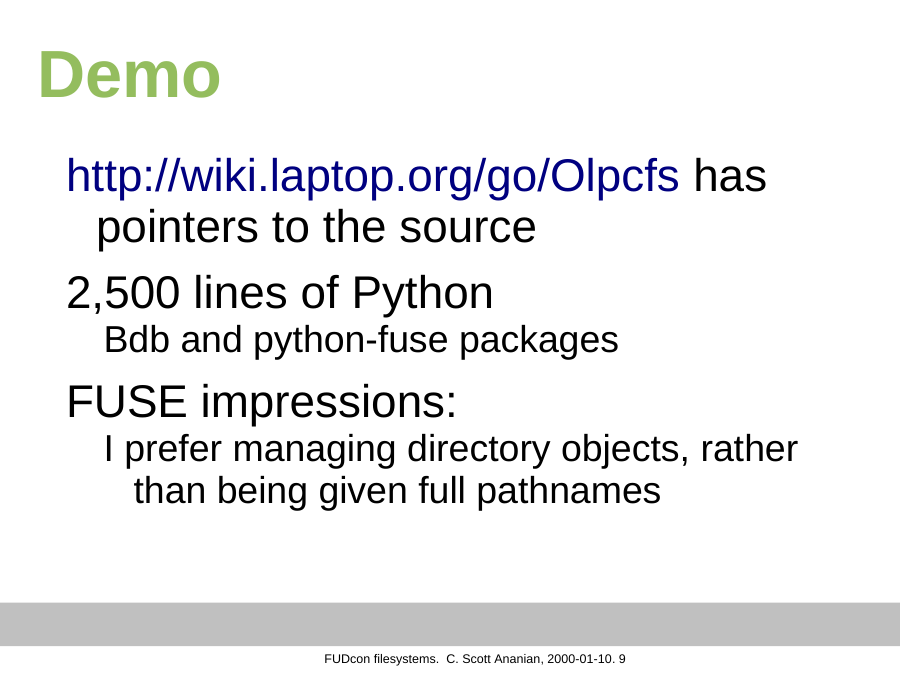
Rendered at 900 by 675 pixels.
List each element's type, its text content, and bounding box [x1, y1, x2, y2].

list http://wiki.laptop.org/go/Olpcfs has pointers to the source 2,500 lines of Python Bdb and python-fuse packages FUSE impressions: I prefer managing directory objects, rather than being given full pathnames [66, 150, 850, 563]
title Demo [37, 37, 856, 226]
